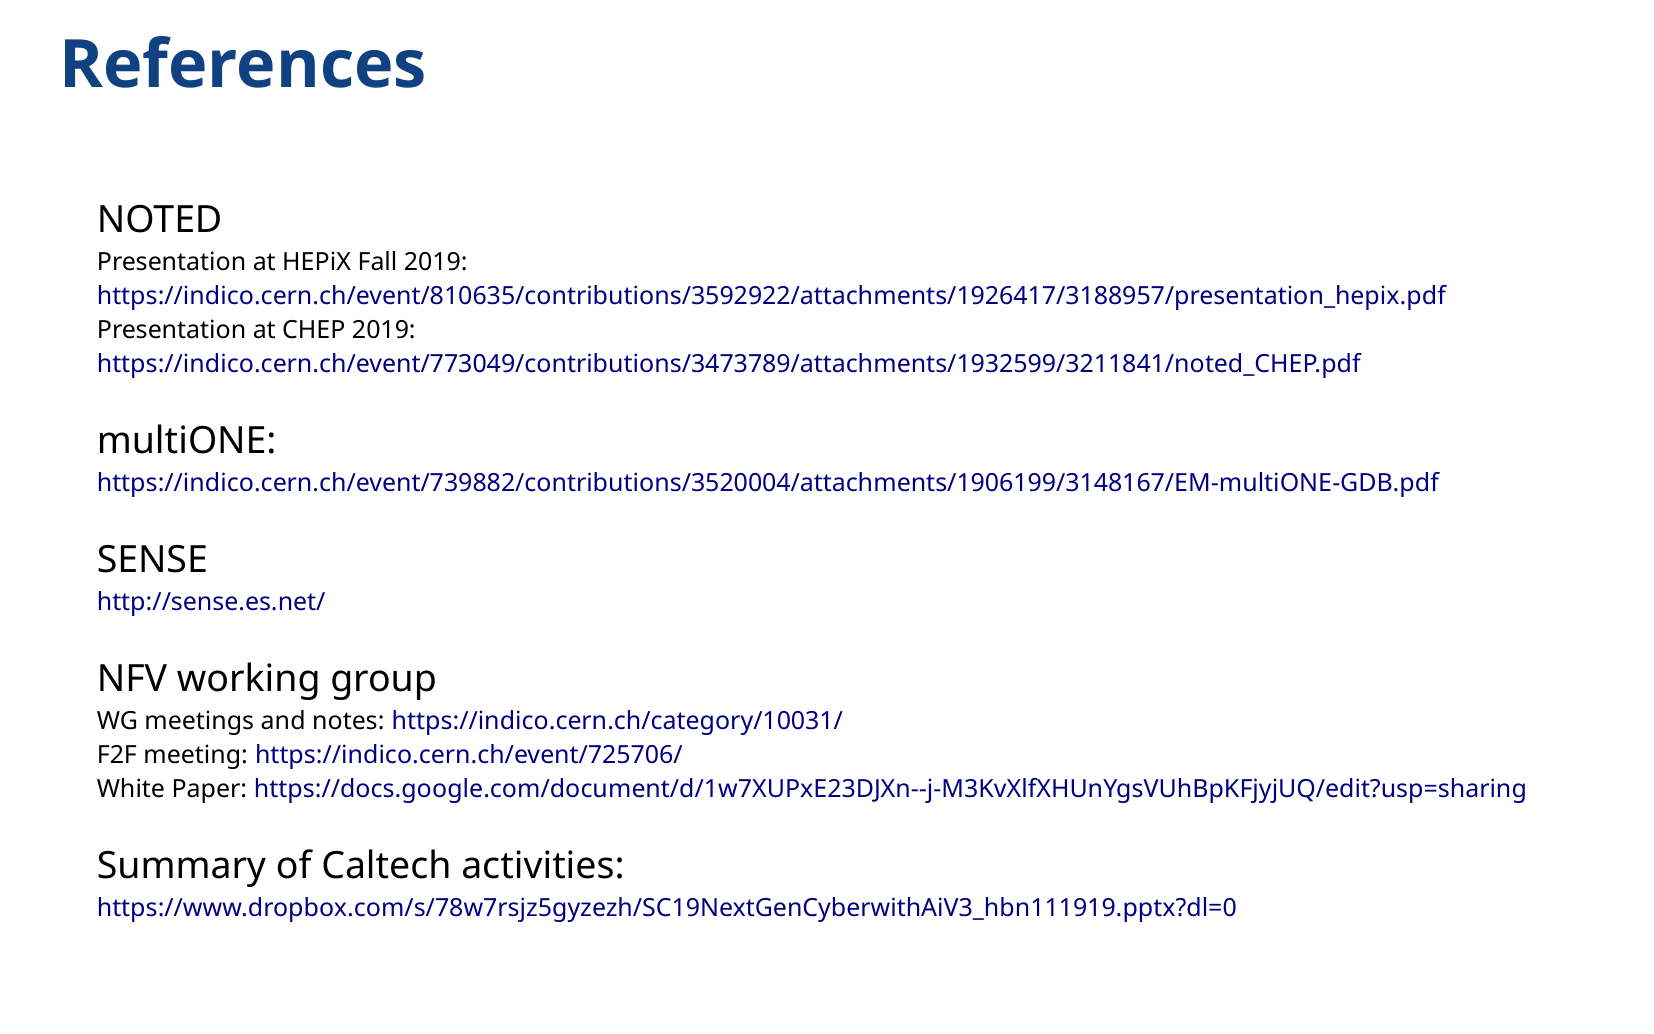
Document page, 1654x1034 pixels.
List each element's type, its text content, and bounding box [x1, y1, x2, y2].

text_box NOTED Presentation at HEPiX Fall 2019: https://indico.cern.ch/event/810635/contributions/3592922/attachments/1926417/3188957/presentation_hepix.pdf Presentation at CHEP 2019: https://indico.cern.ch/event/773049/contributions/3473789/attachments/1932599/3211841/noted_CHEP.pdf multiONE: https://indico.cern.ch/event/739882/contributions/3520004/attachments/1906199/3148167/EM-multiONE-GDB.pdf SENSE http://sense.es.net/ NFV working group WG meetings and notes: https://indico.cern.ch/category/10031/ F2F meeting: https://indico.cern.ch/event/725706/ White Paper: https://docs.google.com/document/d/1w7XUPxE23DJXn--j-M3KvXlfXHUnYgsVUhBpKFjyjUQ/edit?usp=sharing Summary of Caltech activities: https://www.dropbox.com/s/78w7rsjz5gyzezh/SC19NextGenCyberwithAiV3_hbn111919.pptx?dl=0 [82, 185, 1638, 1032]
title References [59, 0, 1283, 124]
